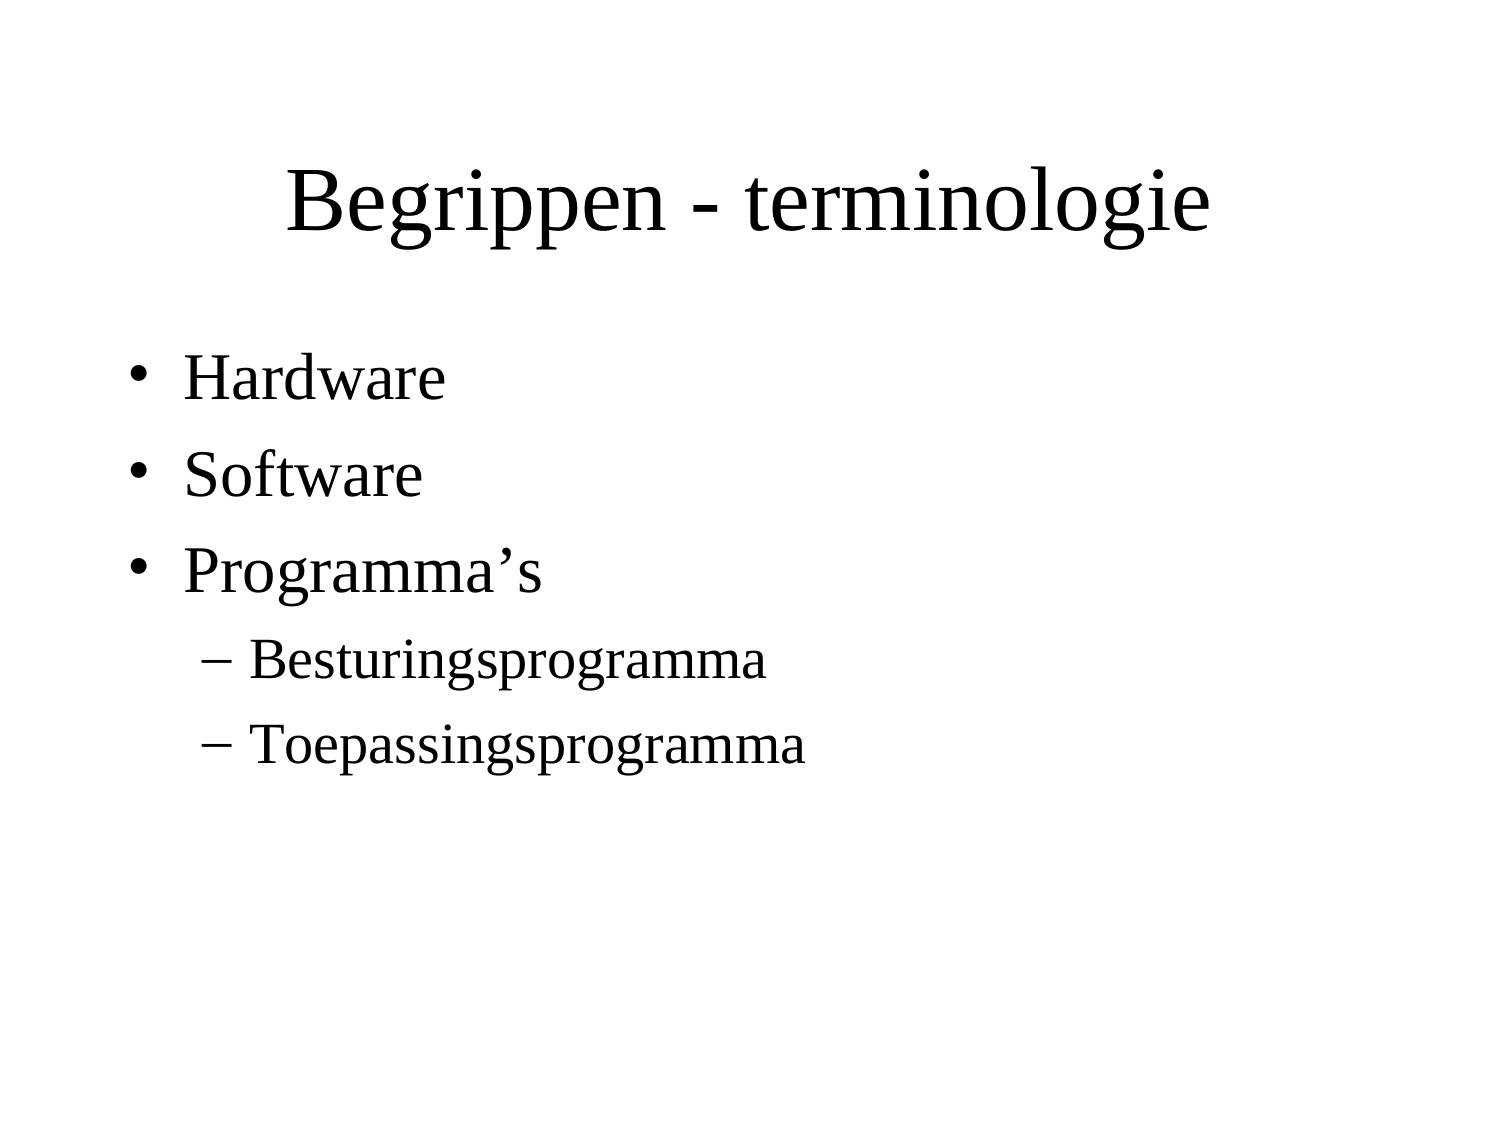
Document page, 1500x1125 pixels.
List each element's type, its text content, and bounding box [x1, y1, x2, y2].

title Begrippen - terminologie [112, 99, 1388, 288]
list Hardware Software Programma’s Besturingsprogramma Toepassingsprogramma [112, 324, 1388, 1000]
